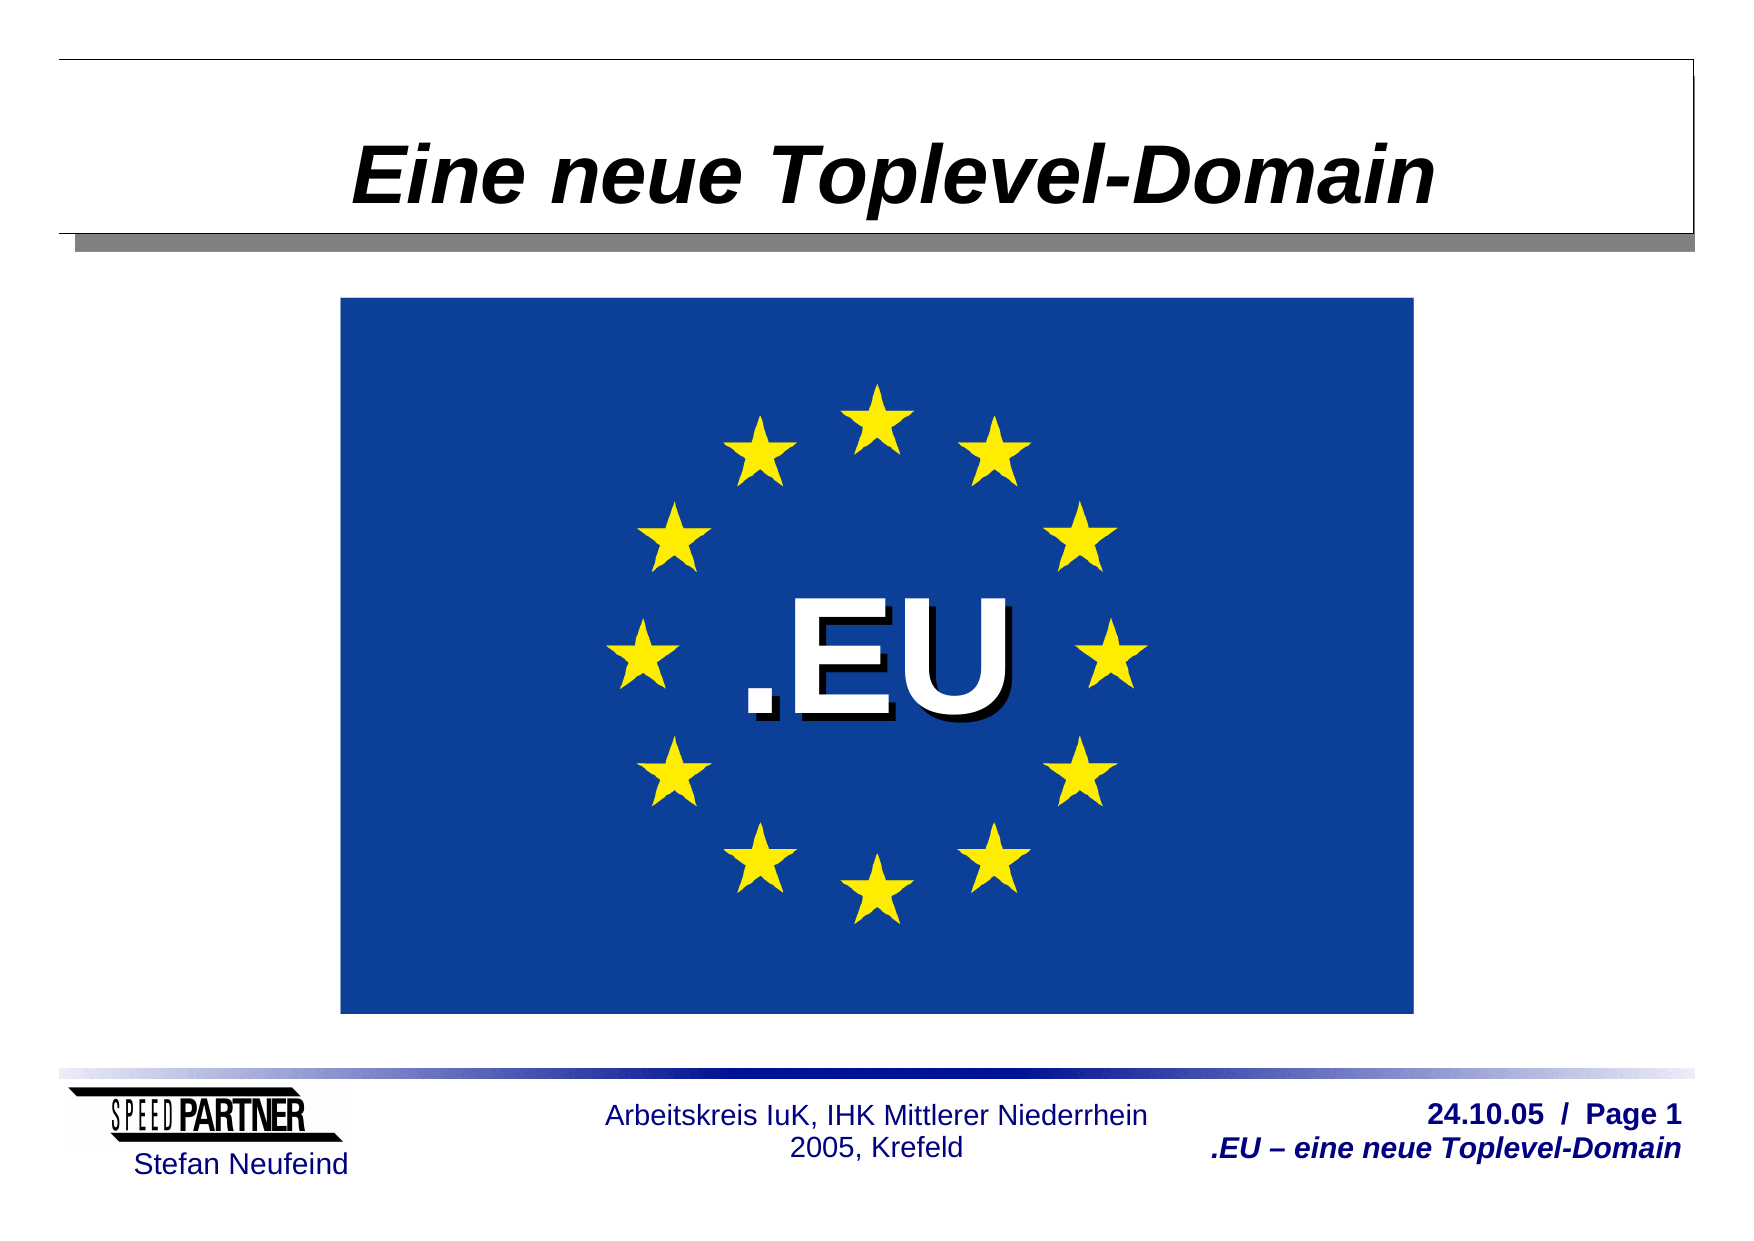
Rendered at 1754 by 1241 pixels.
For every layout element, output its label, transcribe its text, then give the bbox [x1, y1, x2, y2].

picture [64, 1082, 348, 1146]
picture [340, 297, 1414, 1014]
picture [59, 1068, 1695, 1079]
title Eine neue Toplevel-Domain [59, 59, 1695, 244]
